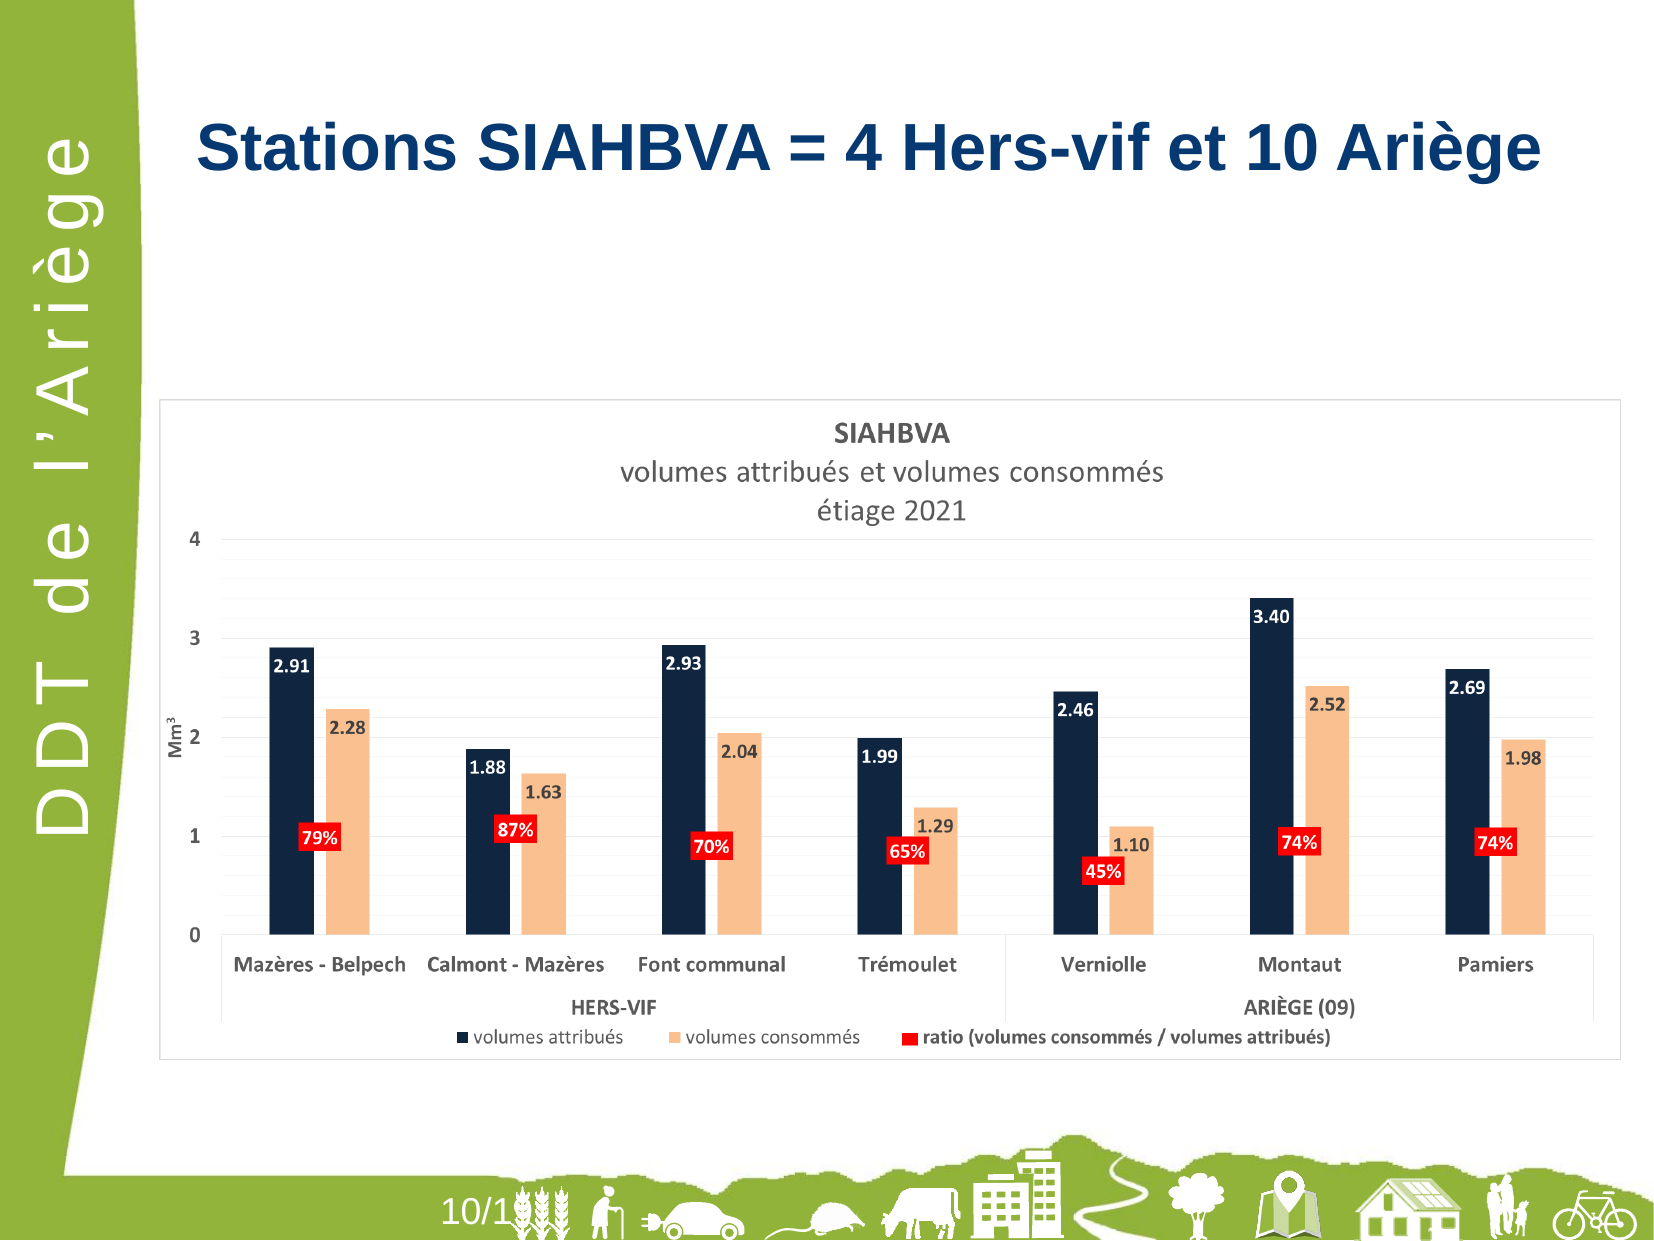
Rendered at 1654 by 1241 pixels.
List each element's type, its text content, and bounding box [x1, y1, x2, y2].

picture [726, 1229, 733, 1237]
picture [678, 1233, 725, 1240]
picture [1575, 1207, 1612, 1240]
picture [1608, 1212, 1633, 1237]
picture [1602, 1203, 1612, 1222]
picture [0, 0, 1654, 1241]
picture [1608, 1214, 1617, 1223]
picture [1556, 1212, 1582, 1237]
picture [1579, 1200, 1607, 1217]
title Stations SIAHBVA = 4 Hers-vif et 10 Ariège [141, 44, 1617, 252]
picture [670, 1229, 678, 1236]
